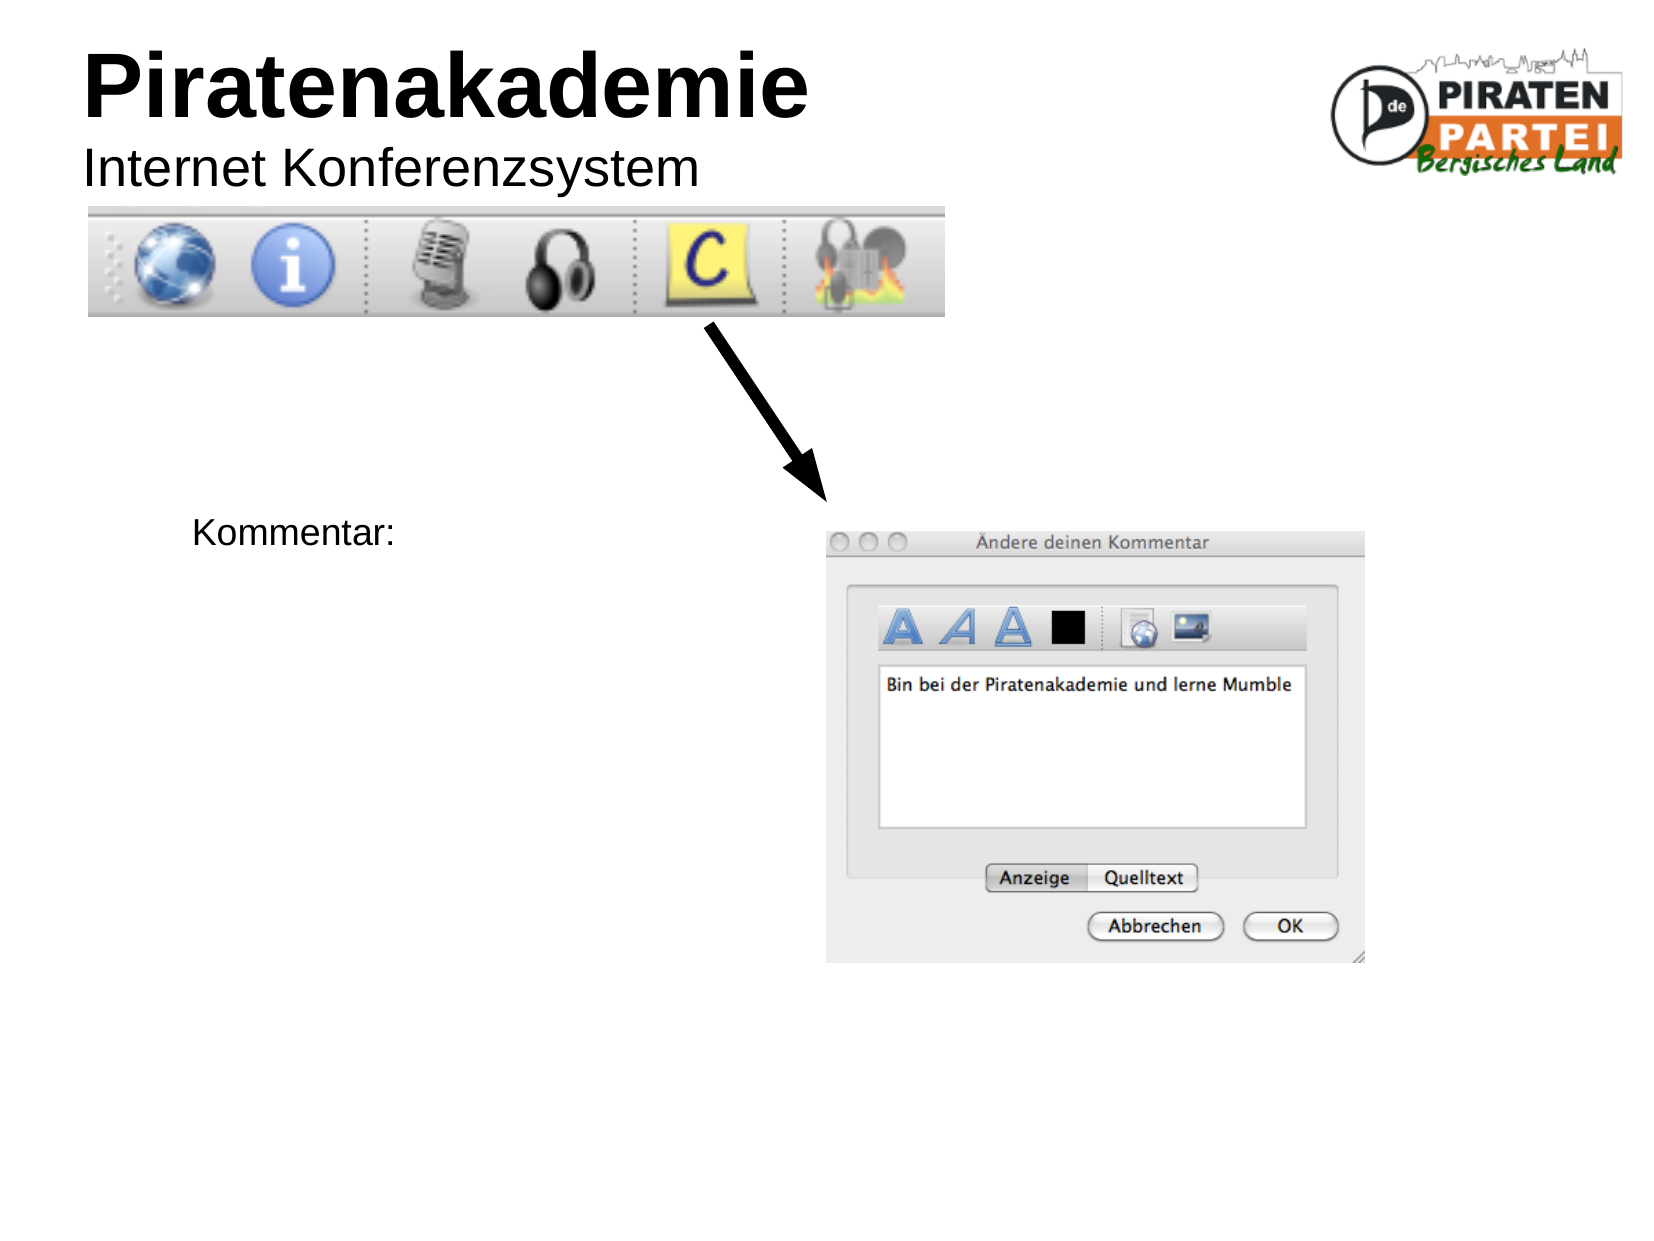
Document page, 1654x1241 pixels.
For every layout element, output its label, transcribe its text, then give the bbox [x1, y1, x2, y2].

picture [826, 531, 1365, 963]
text_box Kommentar: [177, 504, 412, 562]
title Piratenakademie Internet Konferenzsystem [82, 34, 1571, 198]
picture [1328, 47, 1625, 176]
picture [88, 206, 945, 317]
